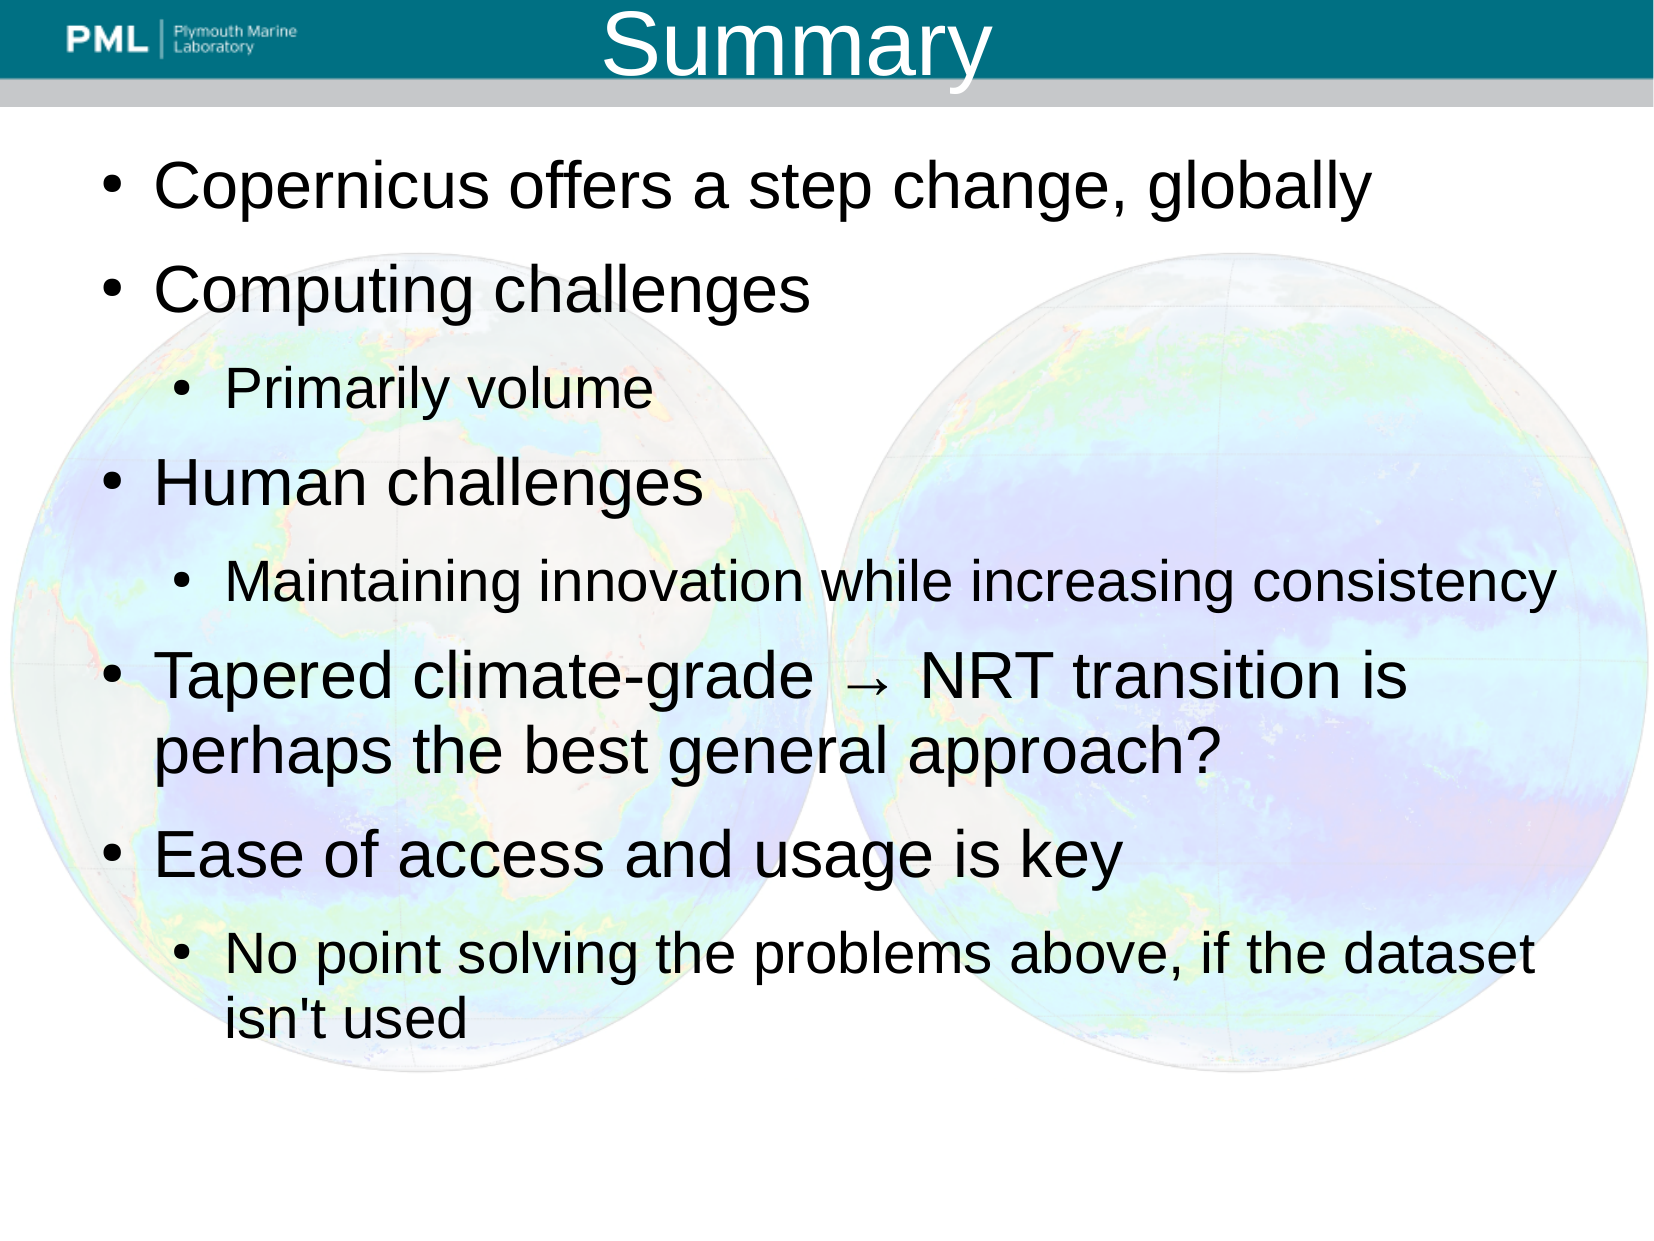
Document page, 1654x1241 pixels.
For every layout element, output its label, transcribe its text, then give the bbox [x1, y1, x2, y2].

list Copernicus offers a step change, globally Computing challenges Primarily volume Human challenges Maintaining innovation while increasing consistency Tapered climate-grade → NRT transition is perhaps the best general approach? Ease of access and usage is key No point solving the problems above, if the dataset isn't used [82, 147, 1571, 1052]
picture [2, 241, 1654, 1084]
picture [0, 0, 1654, 107]
title Summary [324, 0, 1270, 96]
